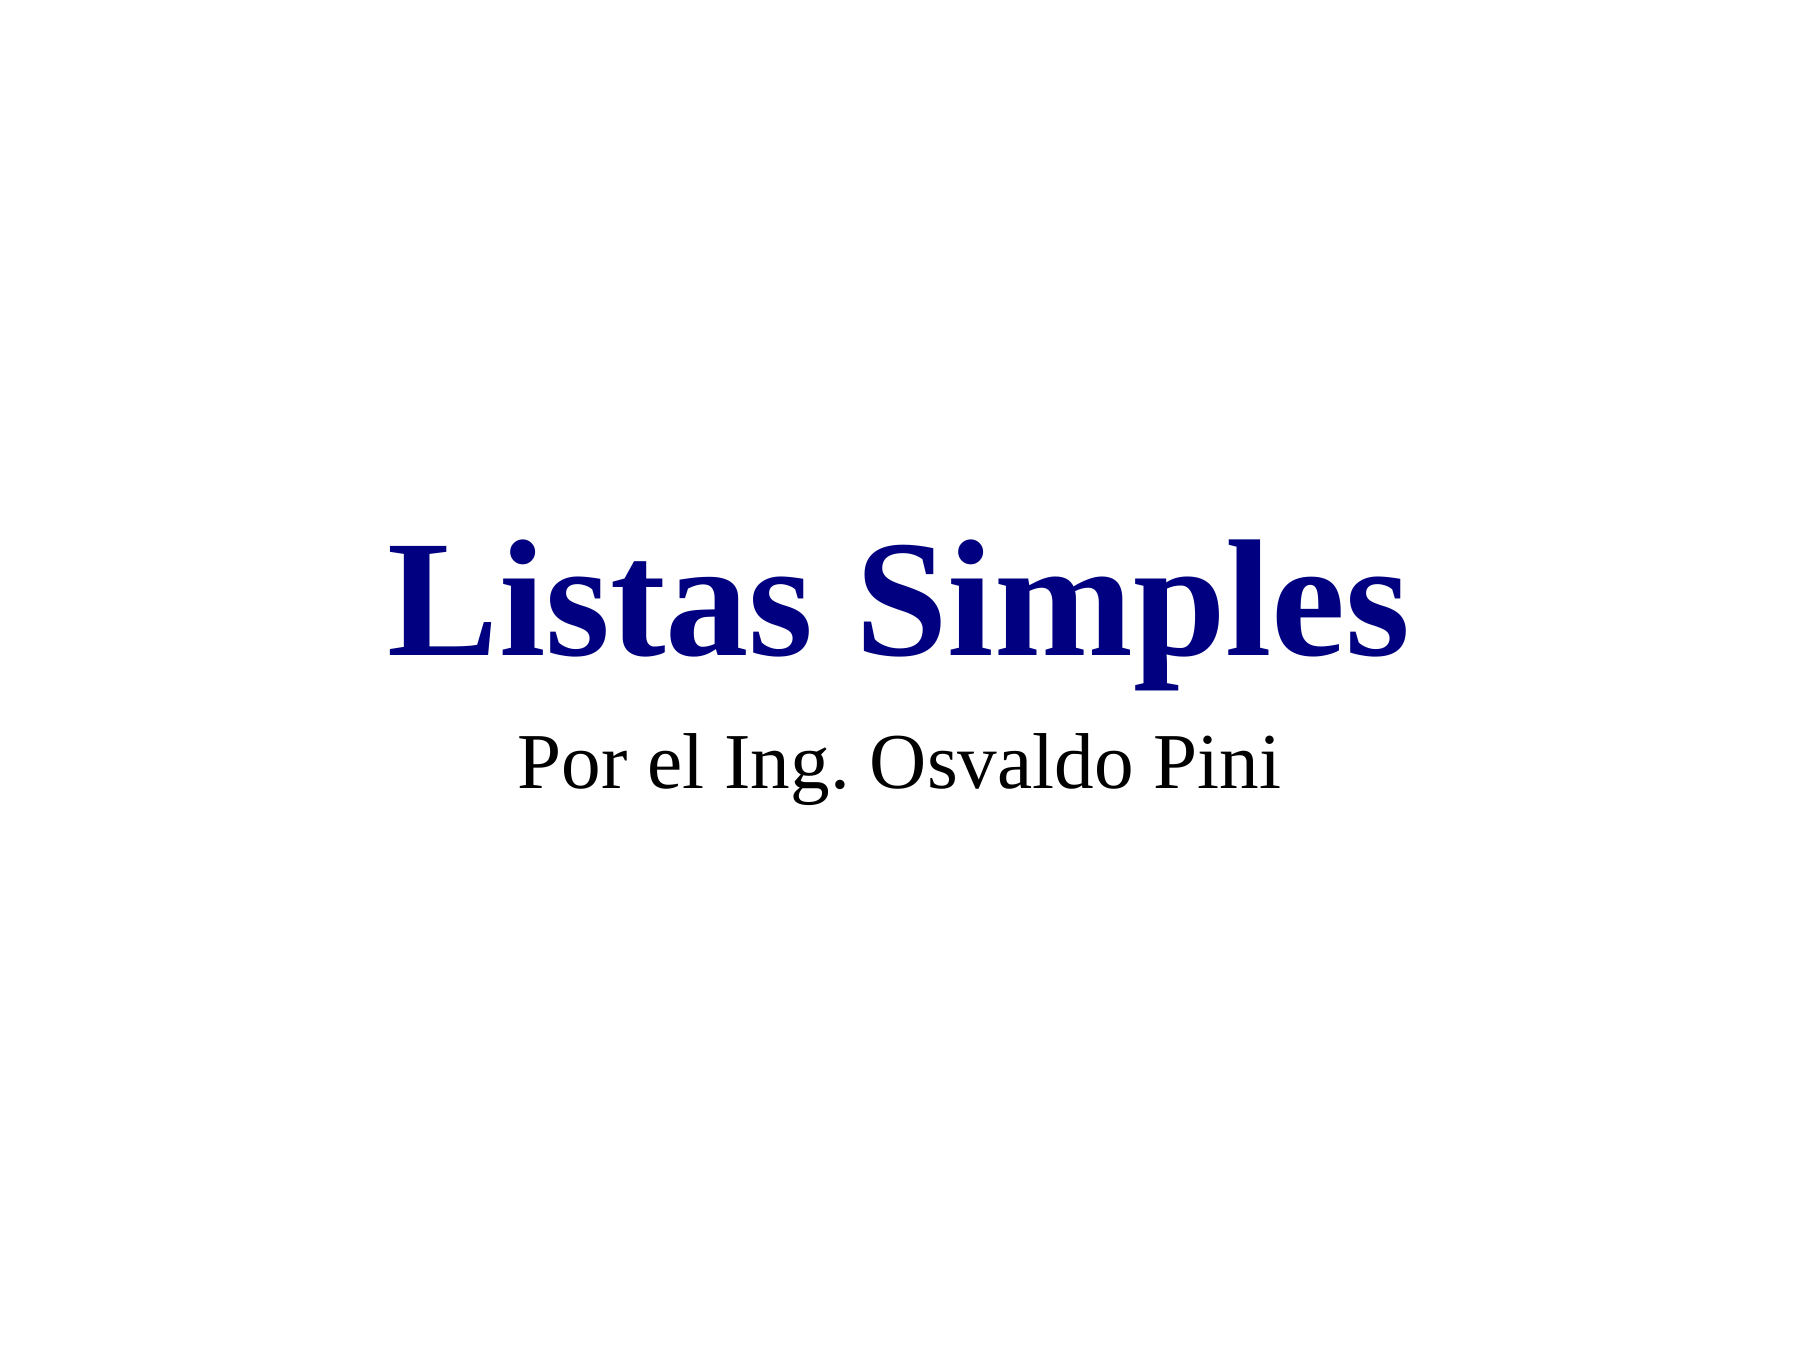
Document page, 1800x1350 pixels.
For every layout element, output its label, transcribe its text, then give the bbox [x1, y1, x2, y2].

subtitle Listas Simples Por el Ing. Osvaldo Pini [134, 120, 1666, 1174]
